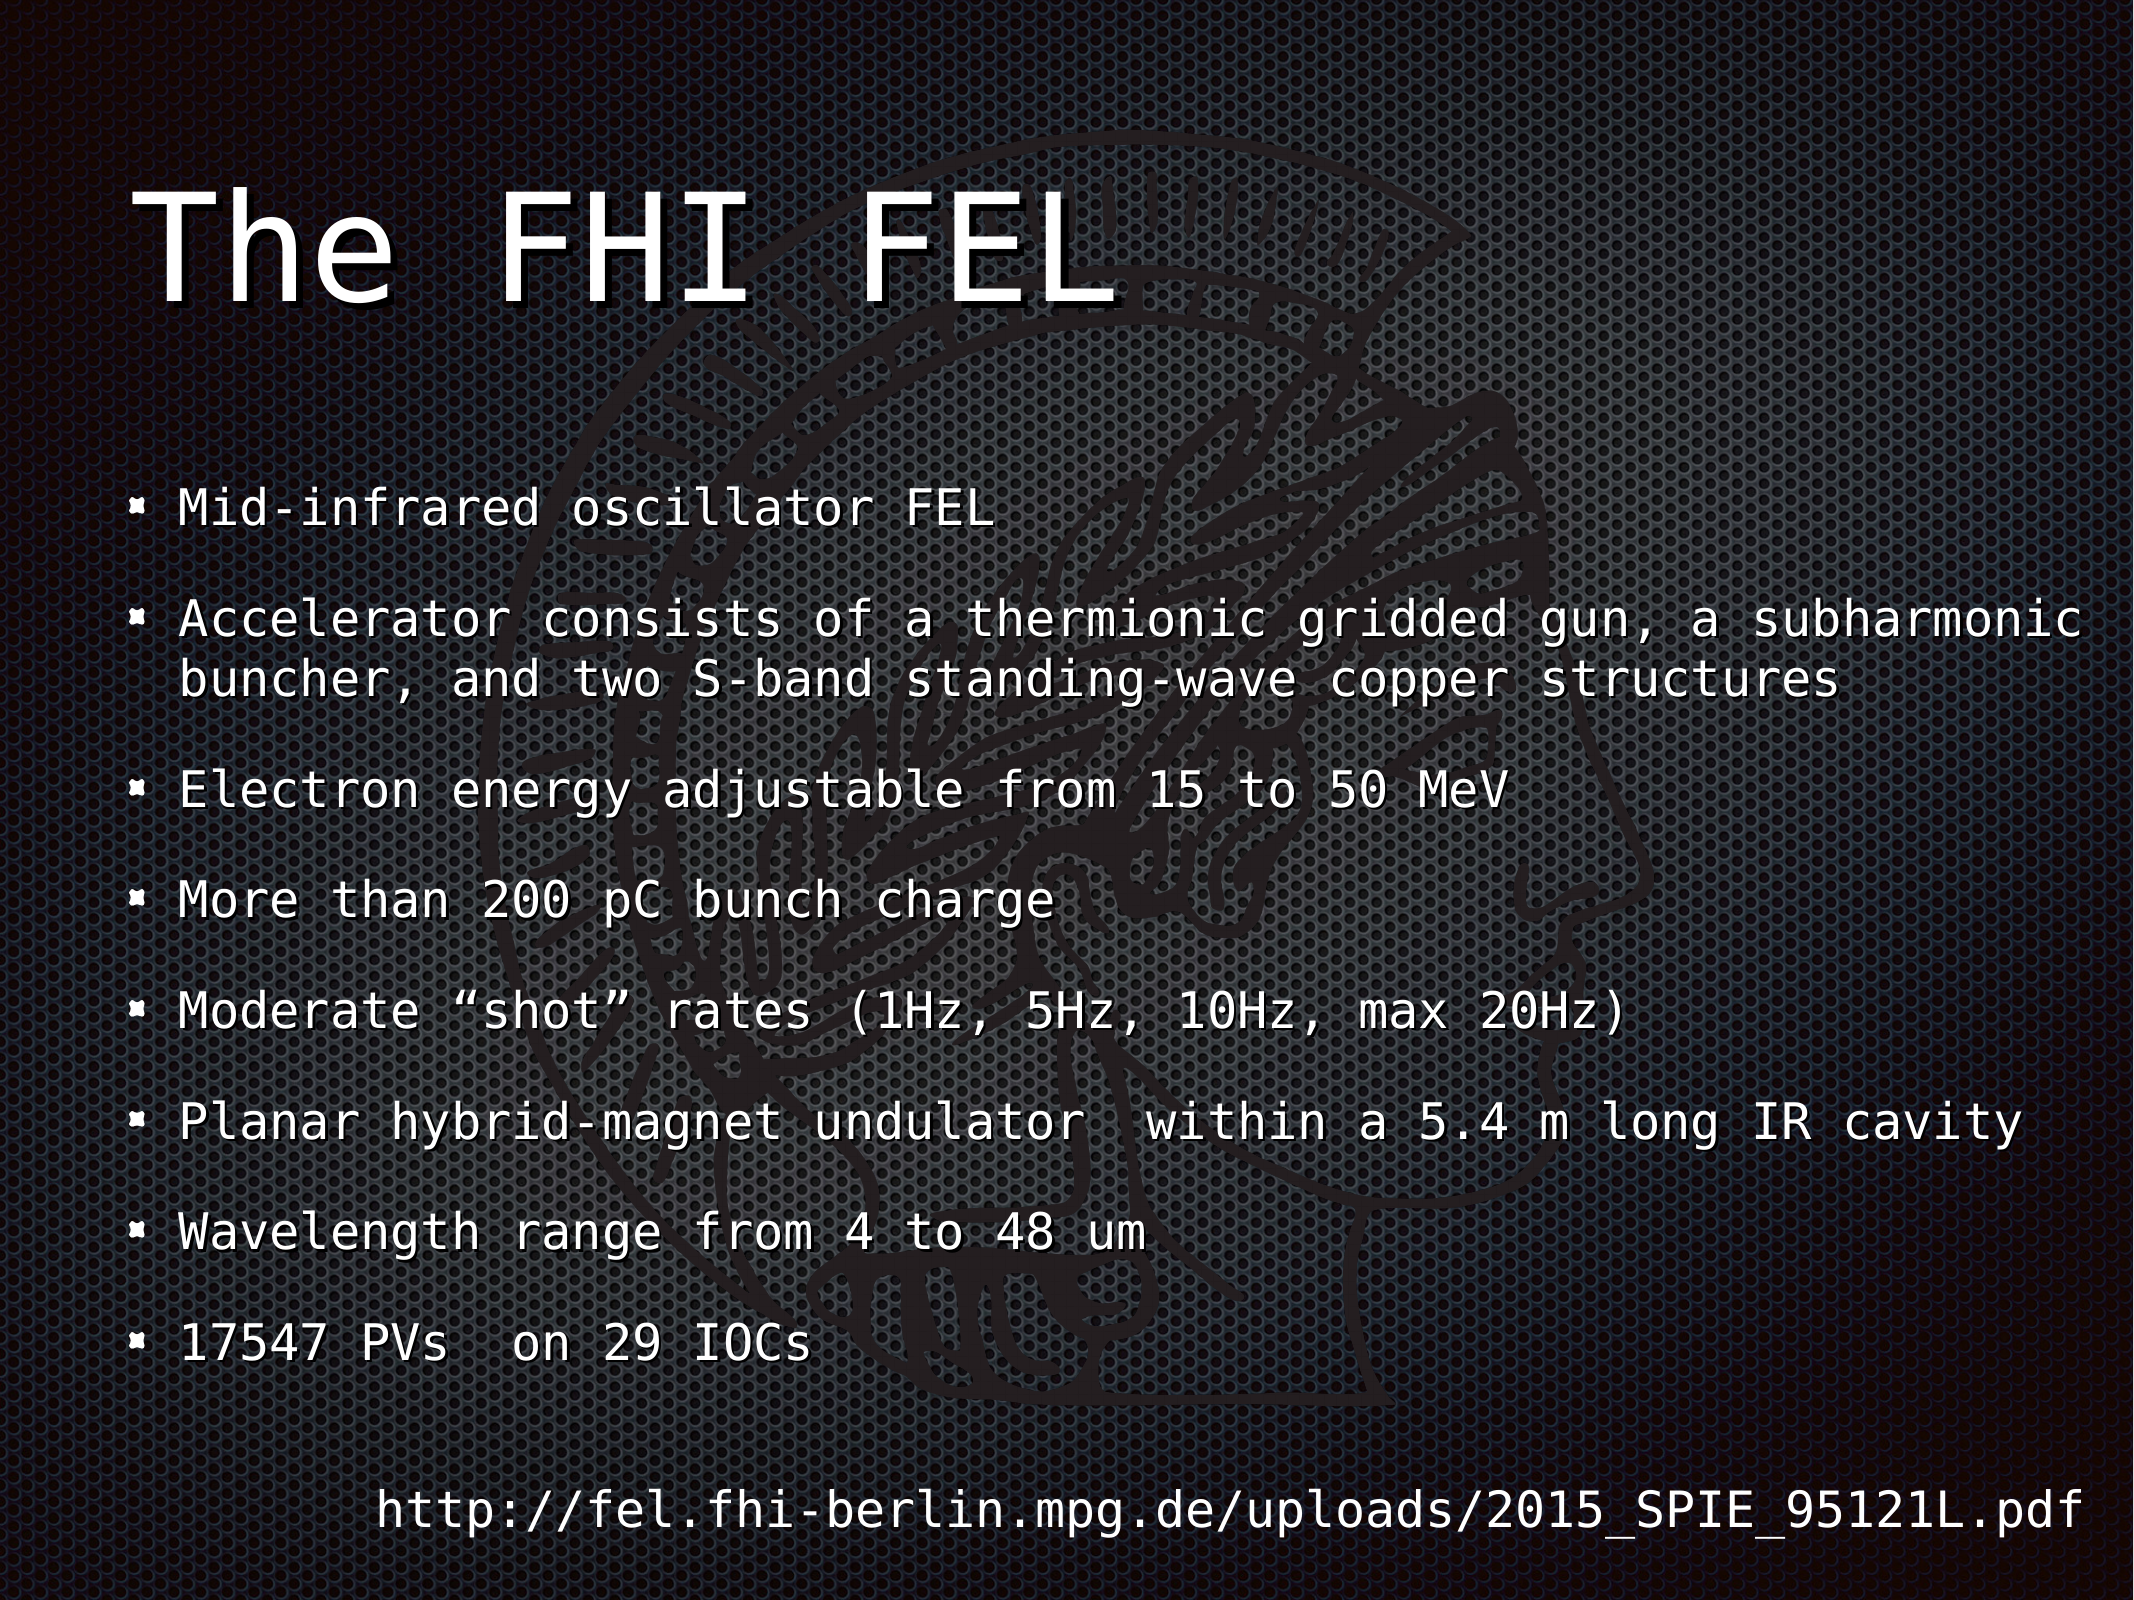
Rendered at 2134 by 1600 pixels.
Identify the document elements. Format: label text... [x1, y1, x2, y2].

picture [0, 0, 2134, 1600]
text_box http://fel.fhi-berlin.mpg.de/uploads/2015_SPIE_95121L.pdf [360, 1470, 2101, 1545]
title The FHI FEL [129, 41, 2005, 442]
list Mid-infrared oscillator FEL Accelerator consists of a thermionic gridded gun, a subharmonic buncher, and two S-band standing-wave copper structures Electron energy adjustable from 15 to 50 MeV More than 200 pC bunch charge Moderate “shot” rates (1Hz, 5Hz, 10Hz, max 20Hz) Planar hybrid-magnet undulator within a 5.4 m long IR cavity Wavelength range from 4 to 48 um 17547 PVs on 29 IOCs [129, 454, 2086, 1392]
